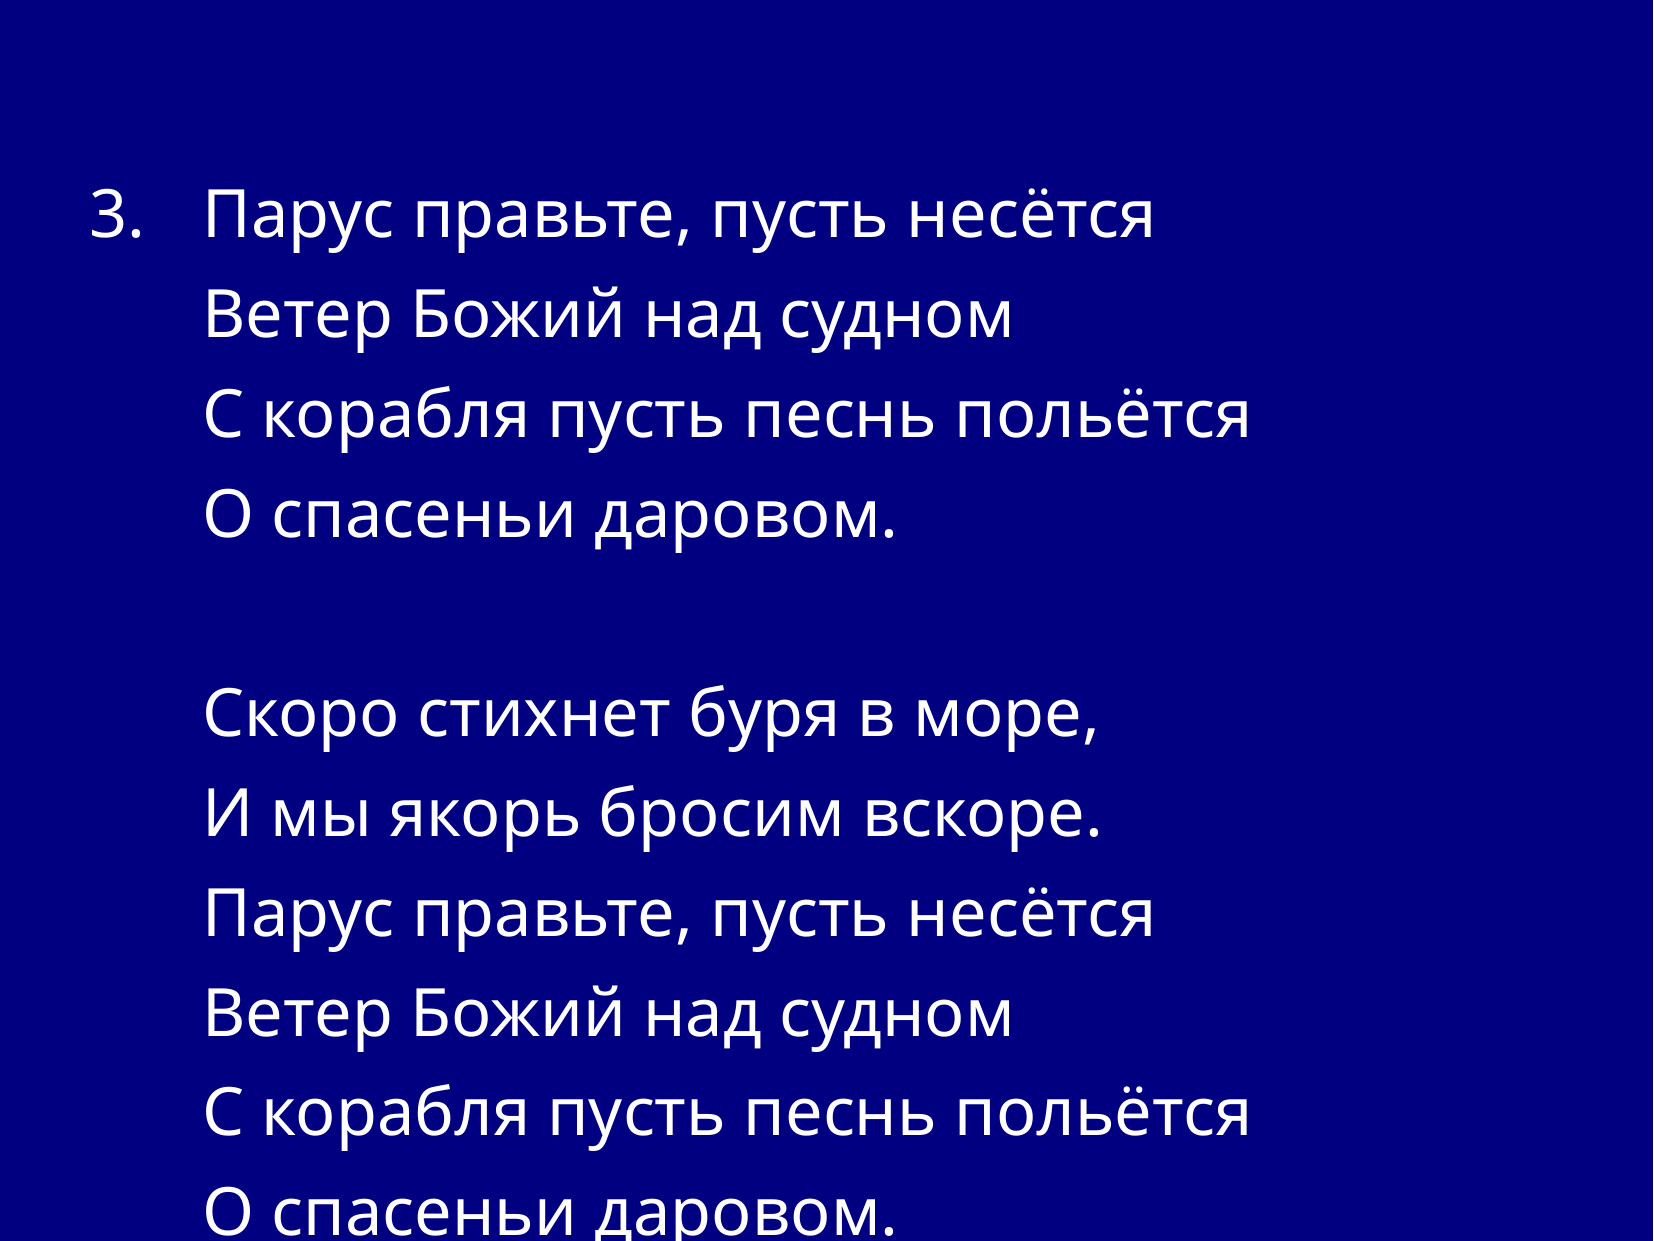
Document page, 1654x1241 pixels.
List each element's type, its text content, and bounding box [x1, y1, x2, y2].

text_box 3. Парус правьте, пусть несётся Ветер Божий над судном С корабля пусть песнь польётся О спасеньи даровом. Скоро стихнет буря в море, И мы якорь бросим вскоре. Парус правьте, пусть несётся Ветер Божий над судном С корабля пусть песнь польётся О спасеньи даровом. [75, 150, 1576, 1163]
